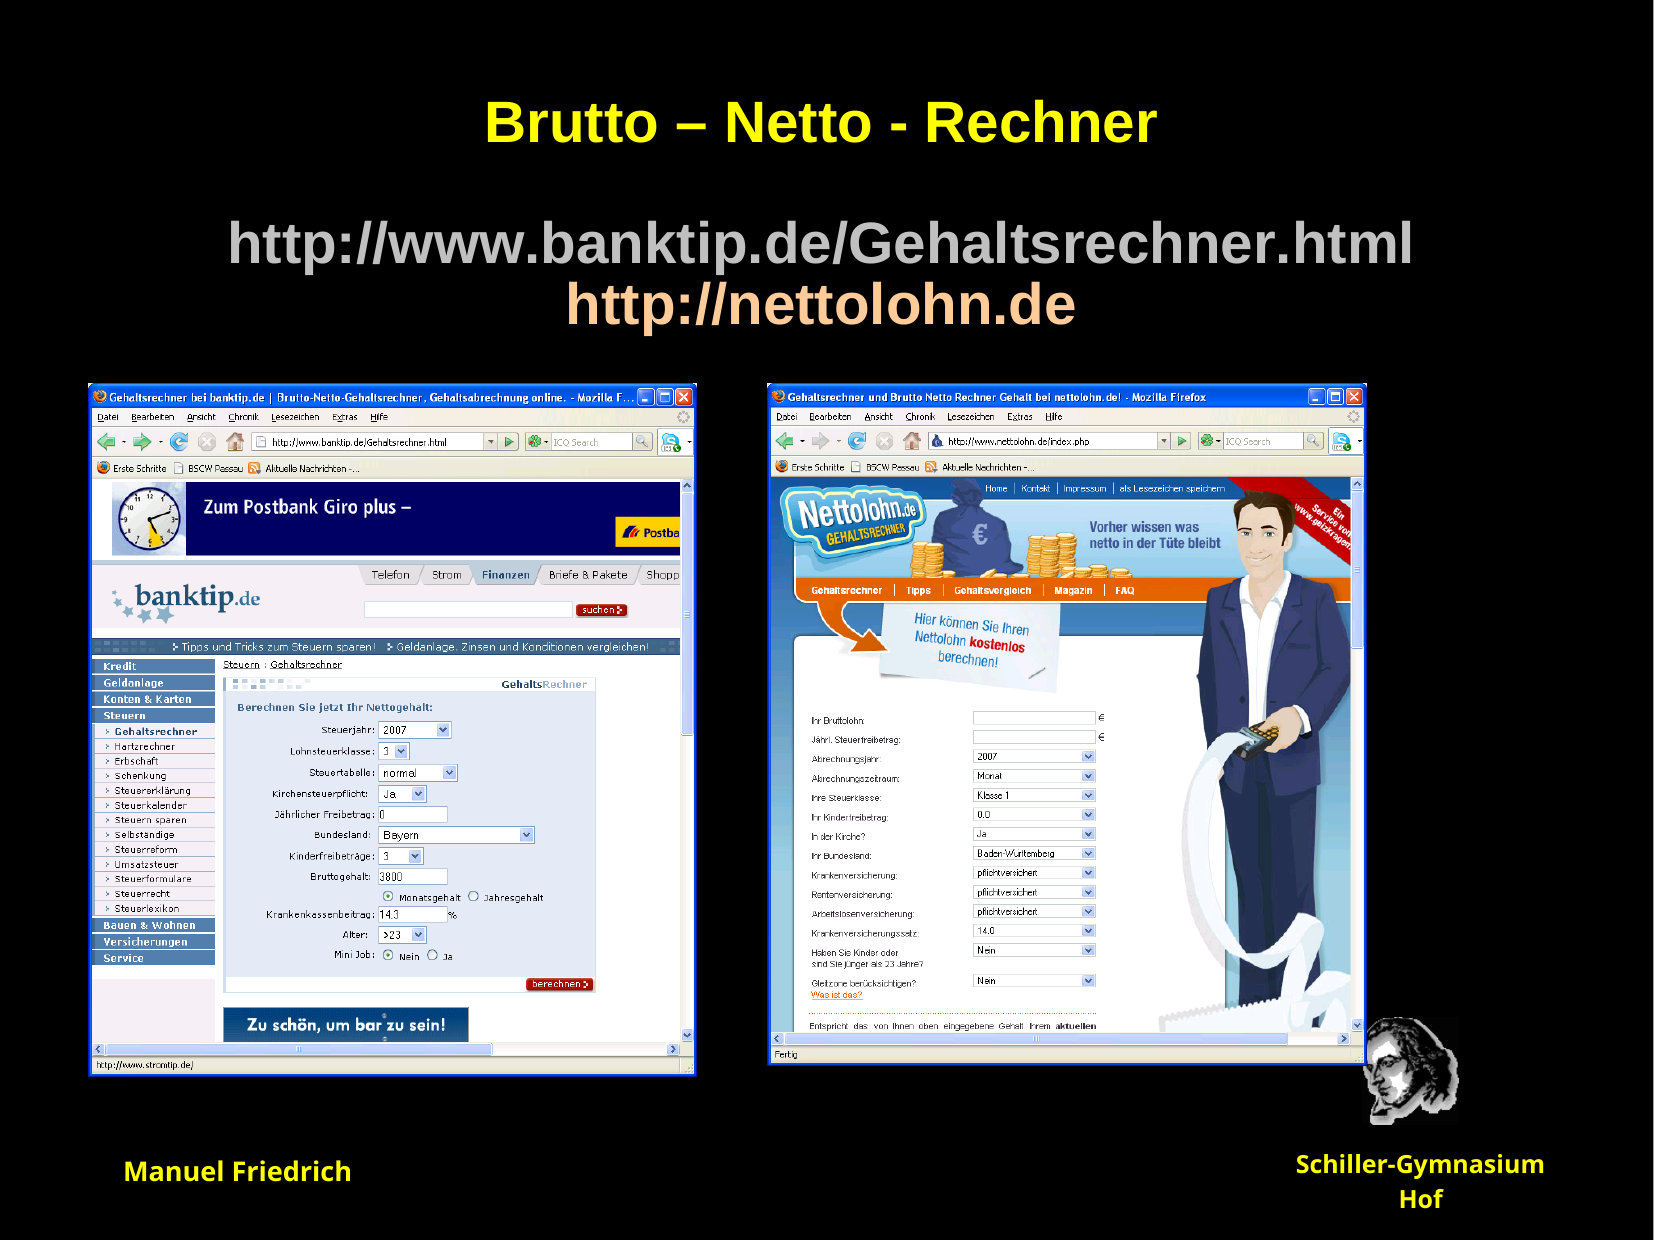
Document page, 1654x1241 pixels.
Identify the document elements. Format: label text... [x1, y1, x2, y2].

picture [767, 383, 1459, 1126]
text_box Brutto – Netto - Rechner http://www.banktip.de/Gehaltsrechner.html http://nettolohn.de [227, 29, 1417, 458]
picture [88, 383, 697, 1077]
text_box Manuel Friedrich [123, 1151, 353, 1191]
text_box Schiller-Gymnasium Hof [1295, 1145, 1546, 1216]
